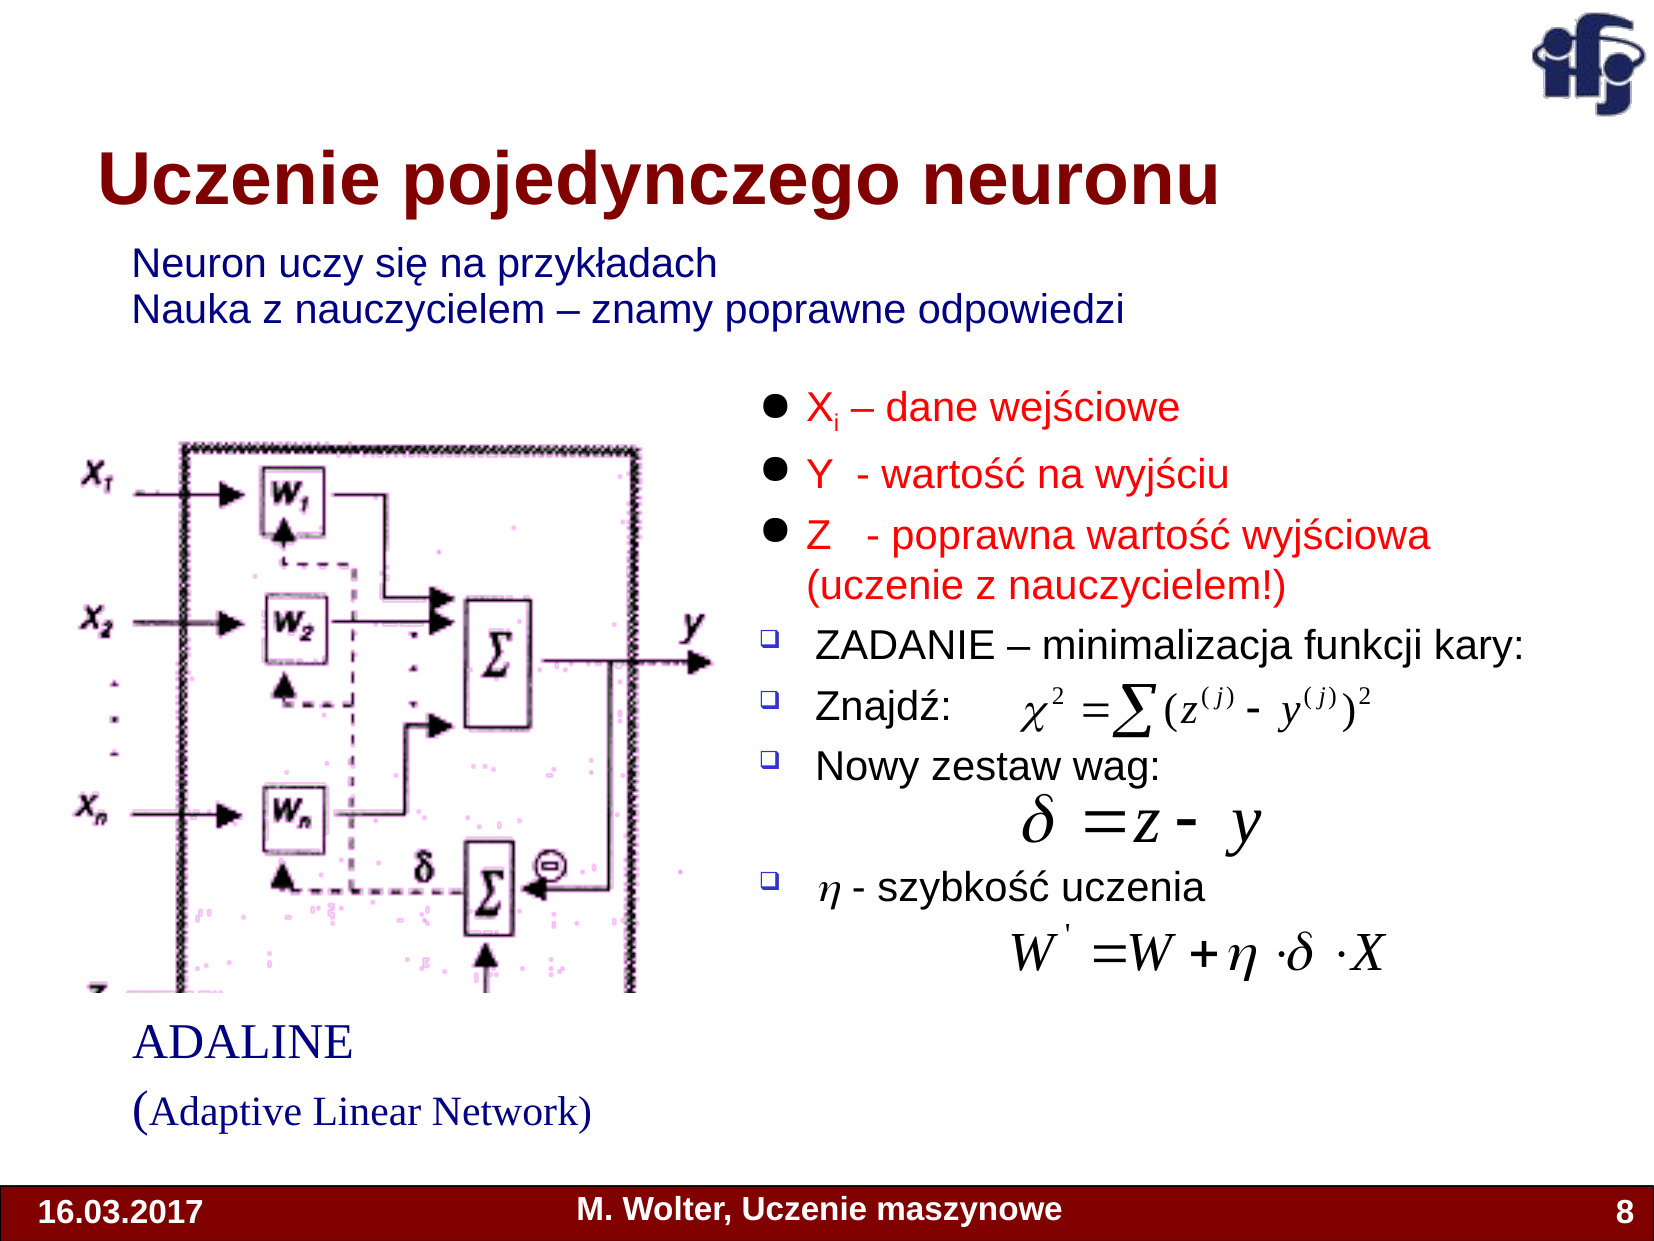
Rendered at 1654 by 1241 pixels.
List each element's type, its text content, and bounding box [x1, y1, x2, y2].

title Uczenie pojedynczego neuronu [82, 20, 1618, 228]
chart [1011, 779, 1274, 872]
text_box ADALINE (Adaptive Linear Network) [117, 1005, 697, 1145]
chart [1013, 676, 1378, 750]
picture [41, 358, 731, 993]
list Xi – dane wejściowe Y - wartość na wyjściu Z - poprawna wartość wyjściowa (uczenie z nauczycielem!) ZADANIE – minimalizacja funkcji kary: Znajdź: Nowy zestaw wag:  - szybkość uczenia [744, 372, 1571, 1173]
picture [1525, 0, 1654, 129]
text_box Neuron uczy się na przykładach Nauka z nauczycielem – znamy poprawne odpowiedzi [116, 232, 1473, 373]
chart [1005, 910, 1406, 994]
